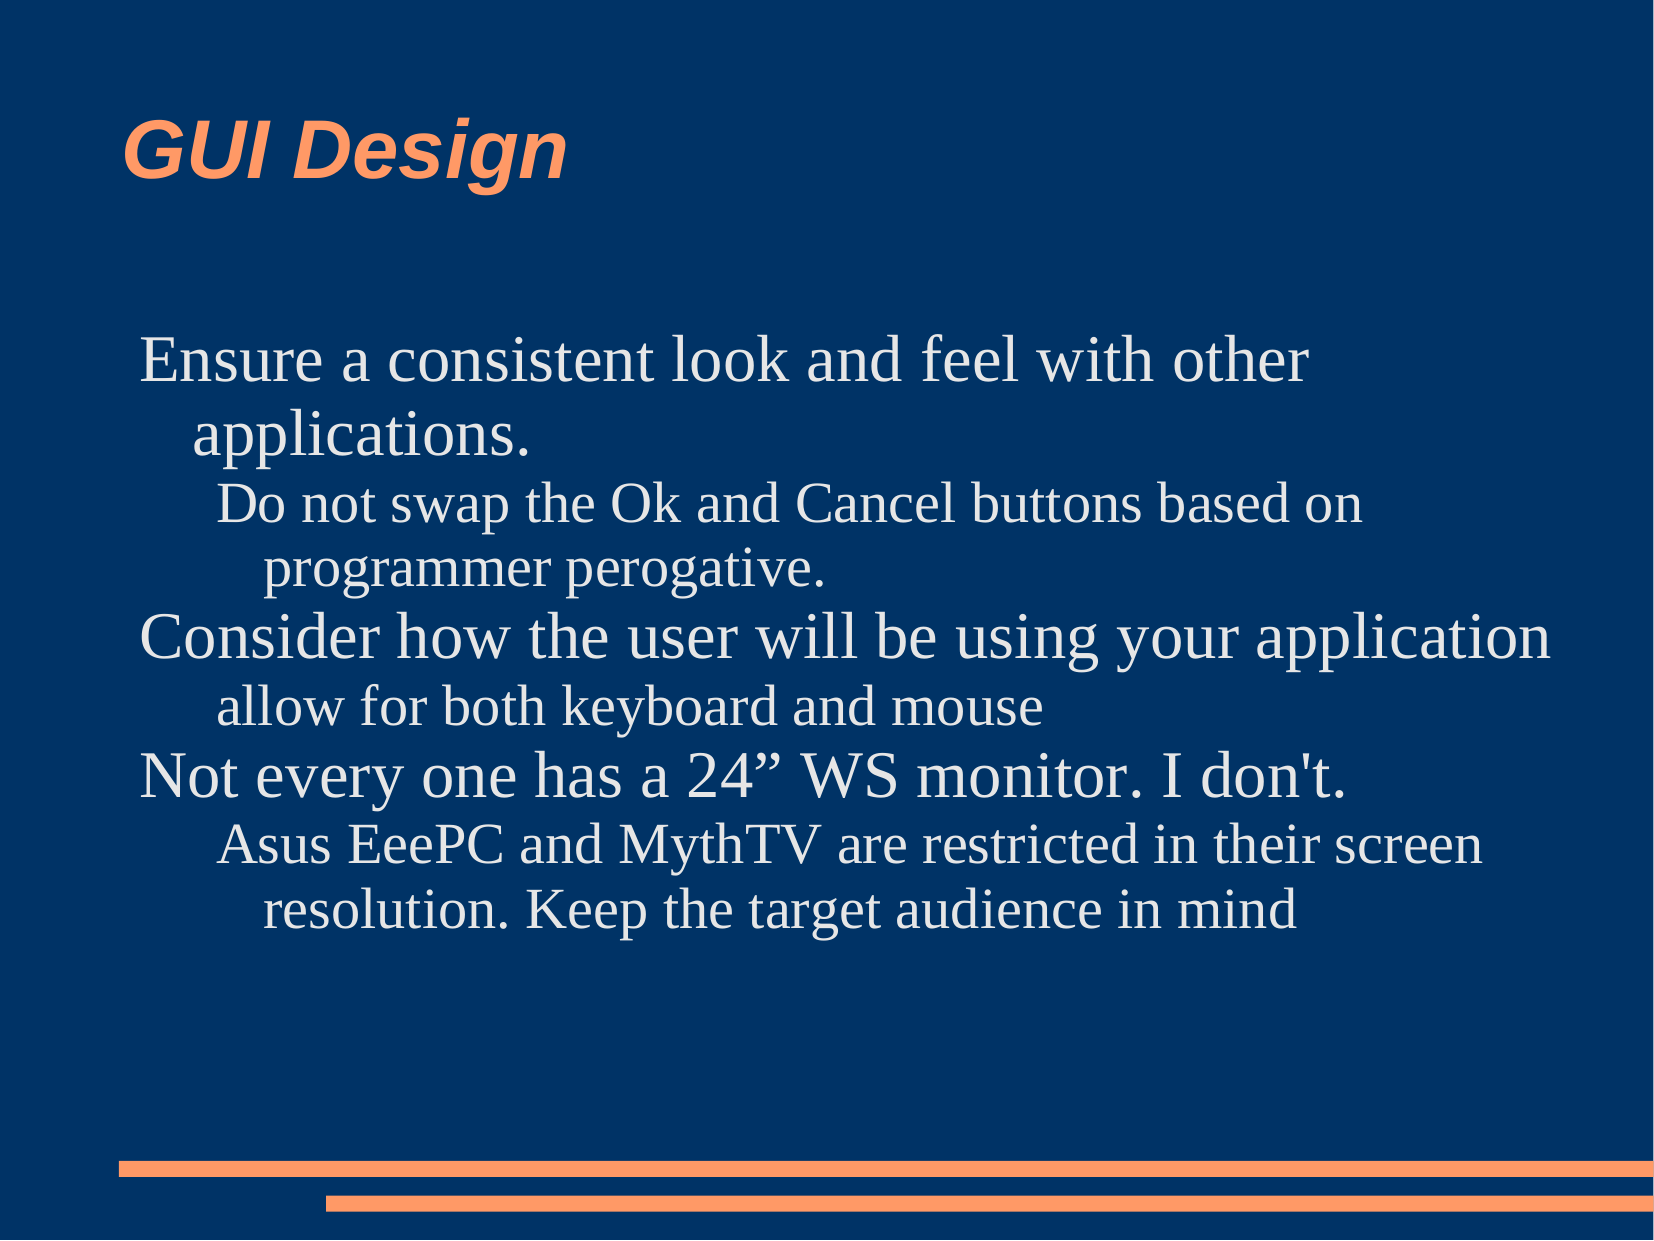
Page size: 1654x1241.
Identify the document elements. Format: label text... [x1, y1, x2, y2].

title GUI Design [121, 46, 1534, 254]
list Ensure a consistent look and feel with other applications. Do not swap the Ok and Cancel buttons based on programmer perogative. Consider how the user will be using your application allow for both keyboard and mouse Not every one has a 24” WS monitor. I don't. Asus EeePC and MythTV are restricted in their screen resolution. Keep the target audience in mind [121, 322, 1561, 1133]
